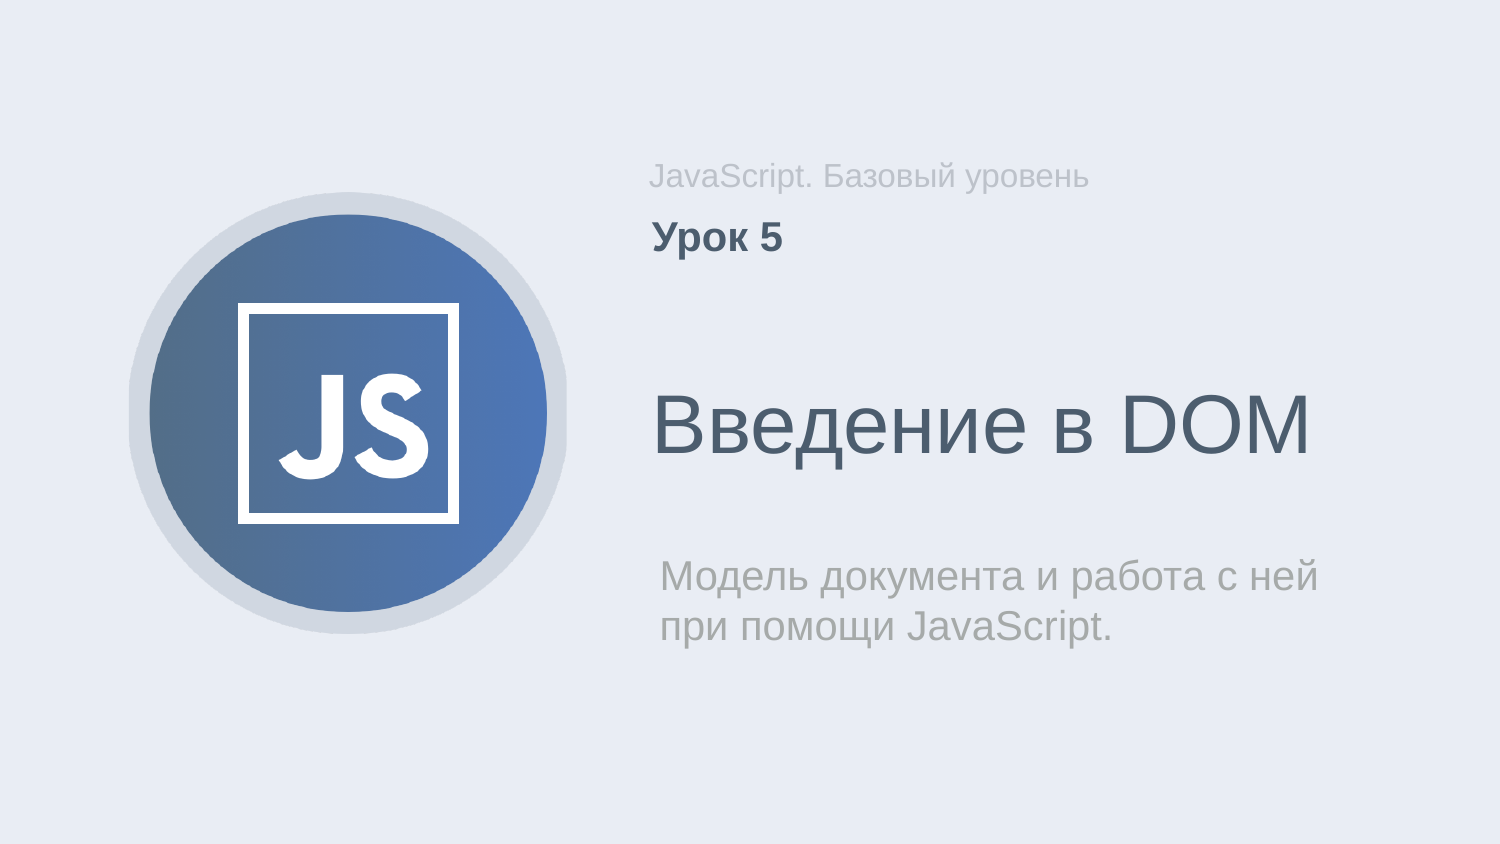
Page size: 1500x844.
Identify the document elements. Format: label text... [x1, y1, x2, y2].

title JavaScript. Базовый уровень [644, 149, 1225, 197]
text_box Введение в DOM [647, 299, 1365, 533]
list Урок 5 [647, 201, 1184, 265]
picture [128, 192, 567, 634]
text_box Модель документа и работа с ней при помощи JavaScript. [644, 533, 1365, 689]
